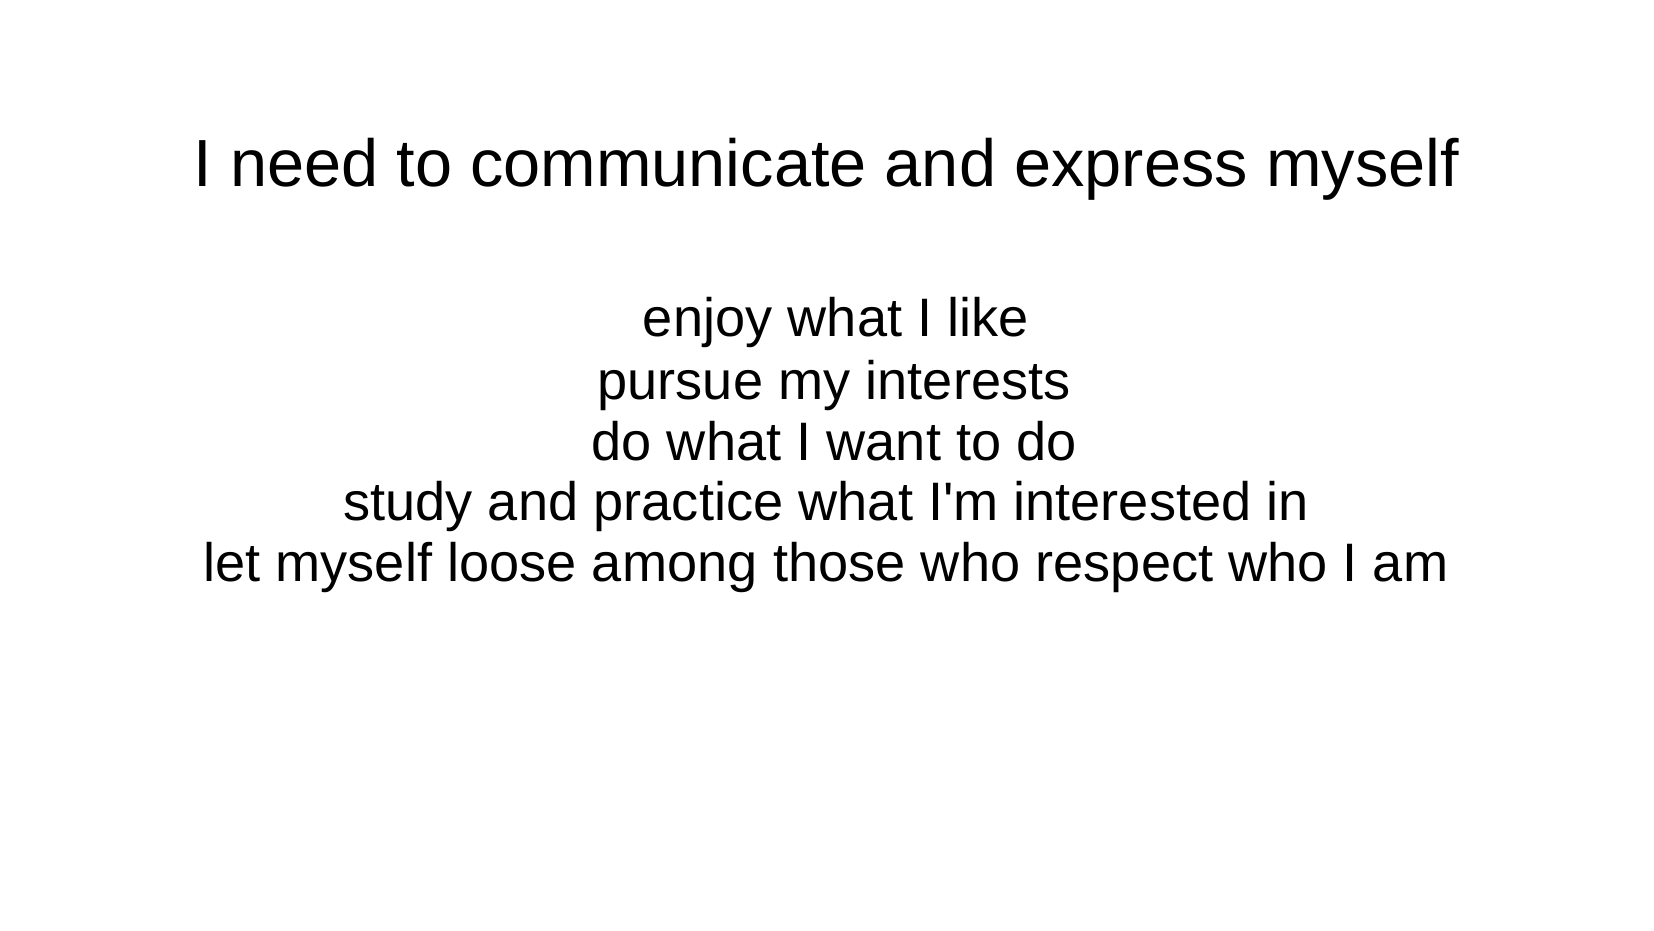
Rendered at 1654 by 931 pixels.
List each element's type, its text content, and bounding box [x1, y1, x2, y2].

subtitle I need to communicate and express myself enjoy what I like pursue my interests do what I want to do study and practice what I'm interested in let myself loose among those who respect who I am [82, 37, 1571, 757]
